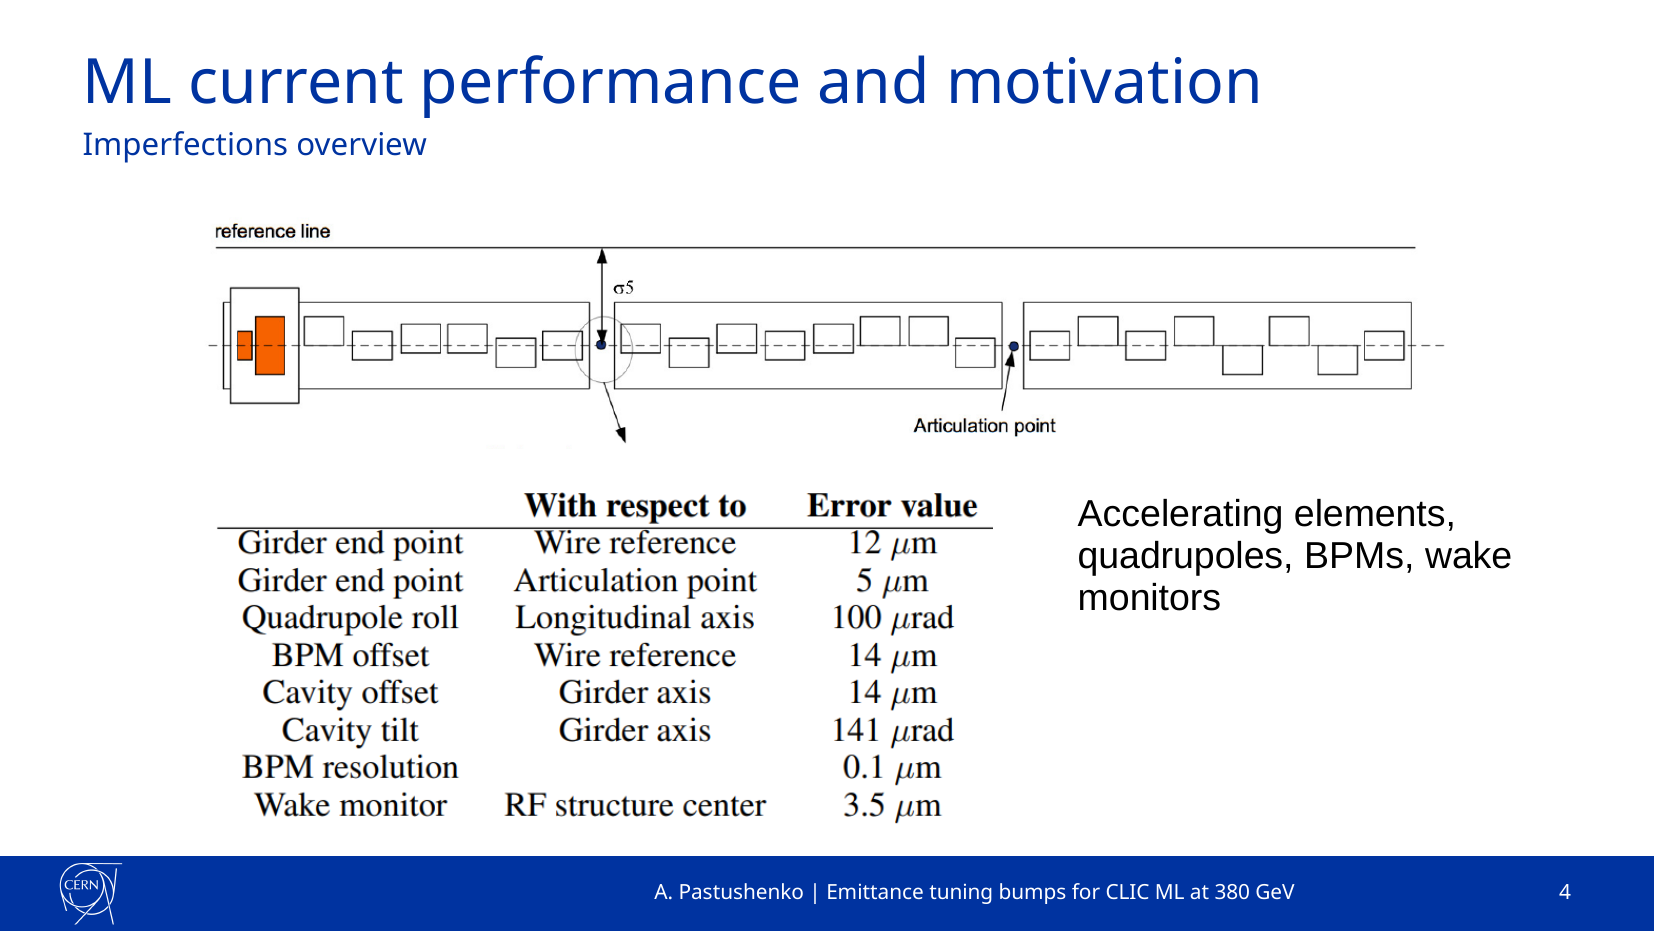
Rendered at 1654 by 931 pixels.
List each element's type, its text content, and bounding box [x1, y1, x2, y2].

picture [56, 859, 127, 928]
picture [197, 450, 993, 839]
text_box Accelerating elements, quadrupoles, BPMs, wake monitors [1062, 485, 1607, 626]
title ML current performance and motivation Imperfections overview [82, 37, 1571, 193]
picture [200, 212, 1445, 449]
